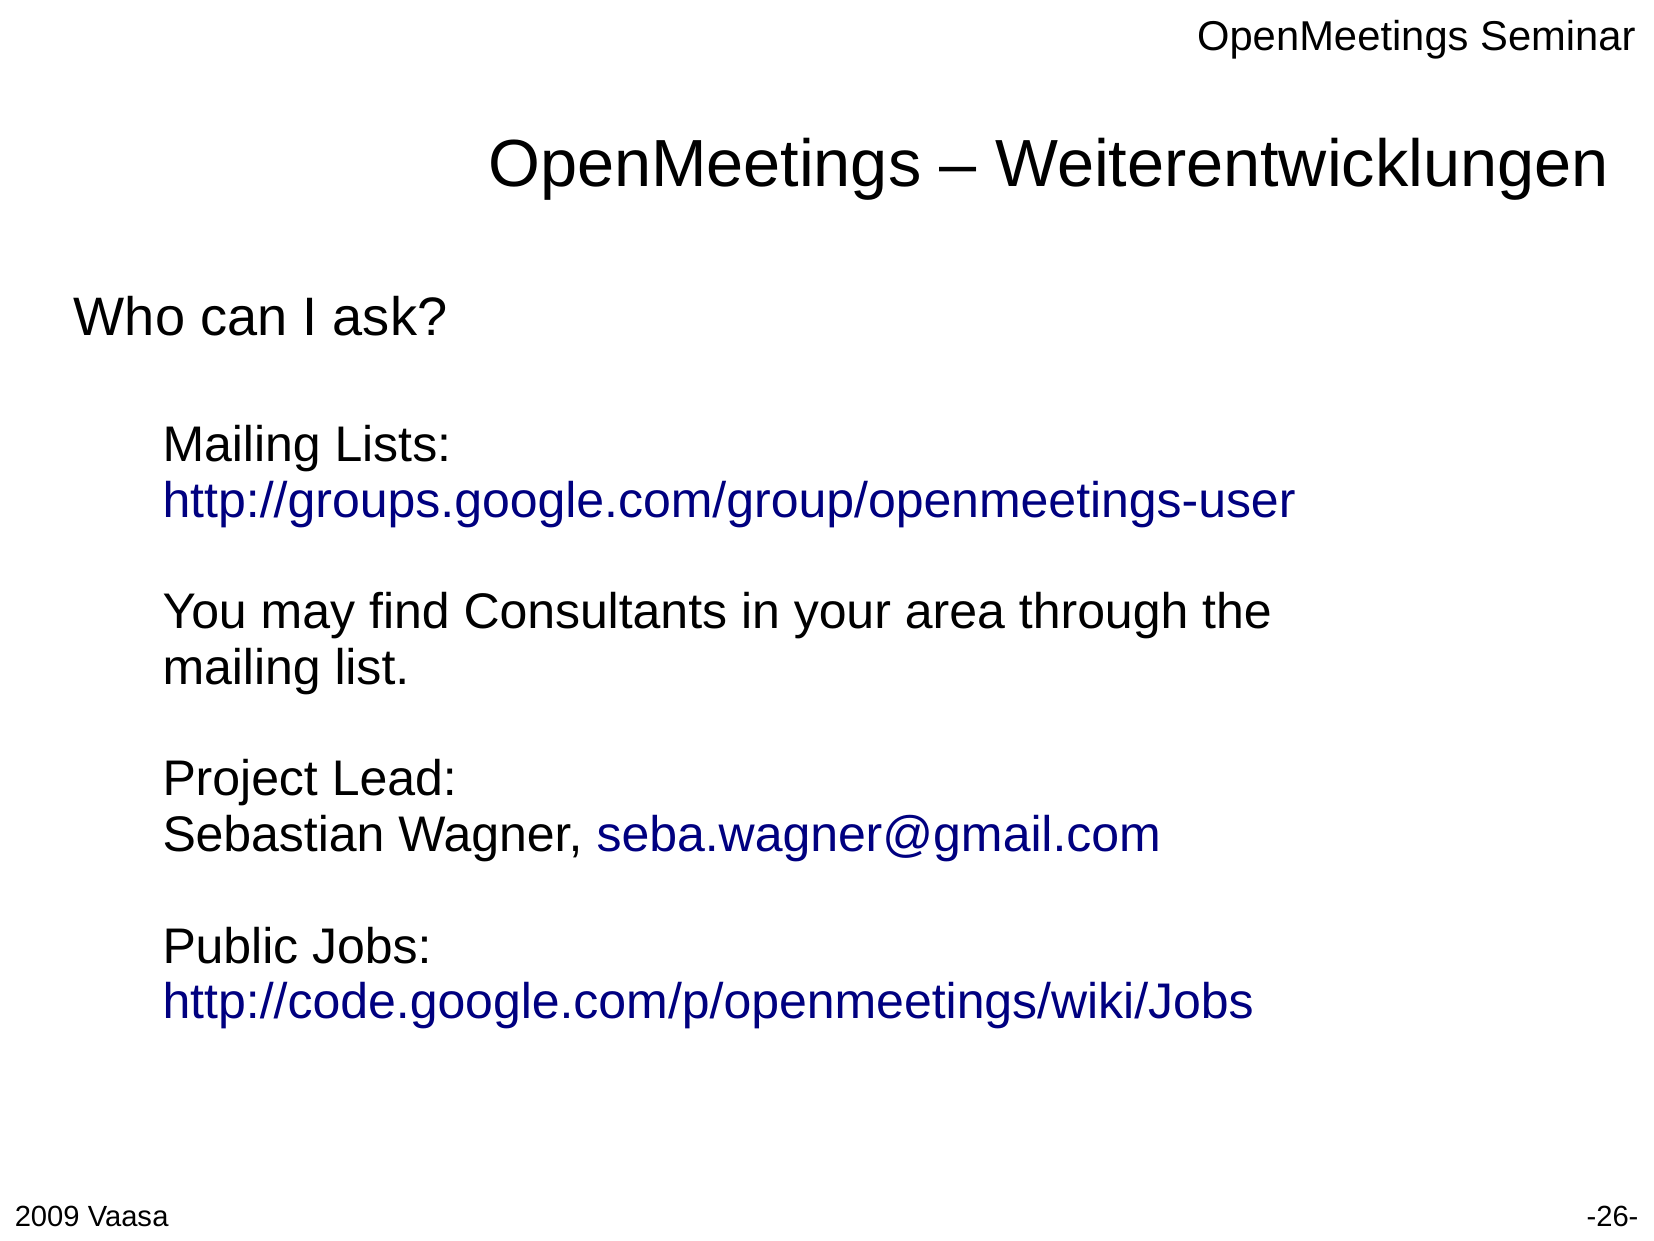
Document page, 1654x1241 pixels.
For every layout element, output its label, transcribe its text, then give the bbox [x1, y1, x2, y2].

text_box Who can I ask? [59, 278, 916, 355]
text_box OpenMeetings – Weiterentwicklungen [295, 118, 1625, 208]
title OpenMeetings Seminar [915, 5, 1636, 65]
text_box Mailing Lists: http://groups.google.com/group/openmeetings-user You may find Consultants in your area through the mailing list. Project Lead: Sebastian Wagner, seba.wagner@gmail.com Public Jobs: http://code.google.com/p/openmeetings/wiki/Jobs [147, 408, 1359, 1093]
text_box -26- [1181, 1192, 1654, 1241]
text_box 2009 Vaasa [0, 1192, 473, 1241]
